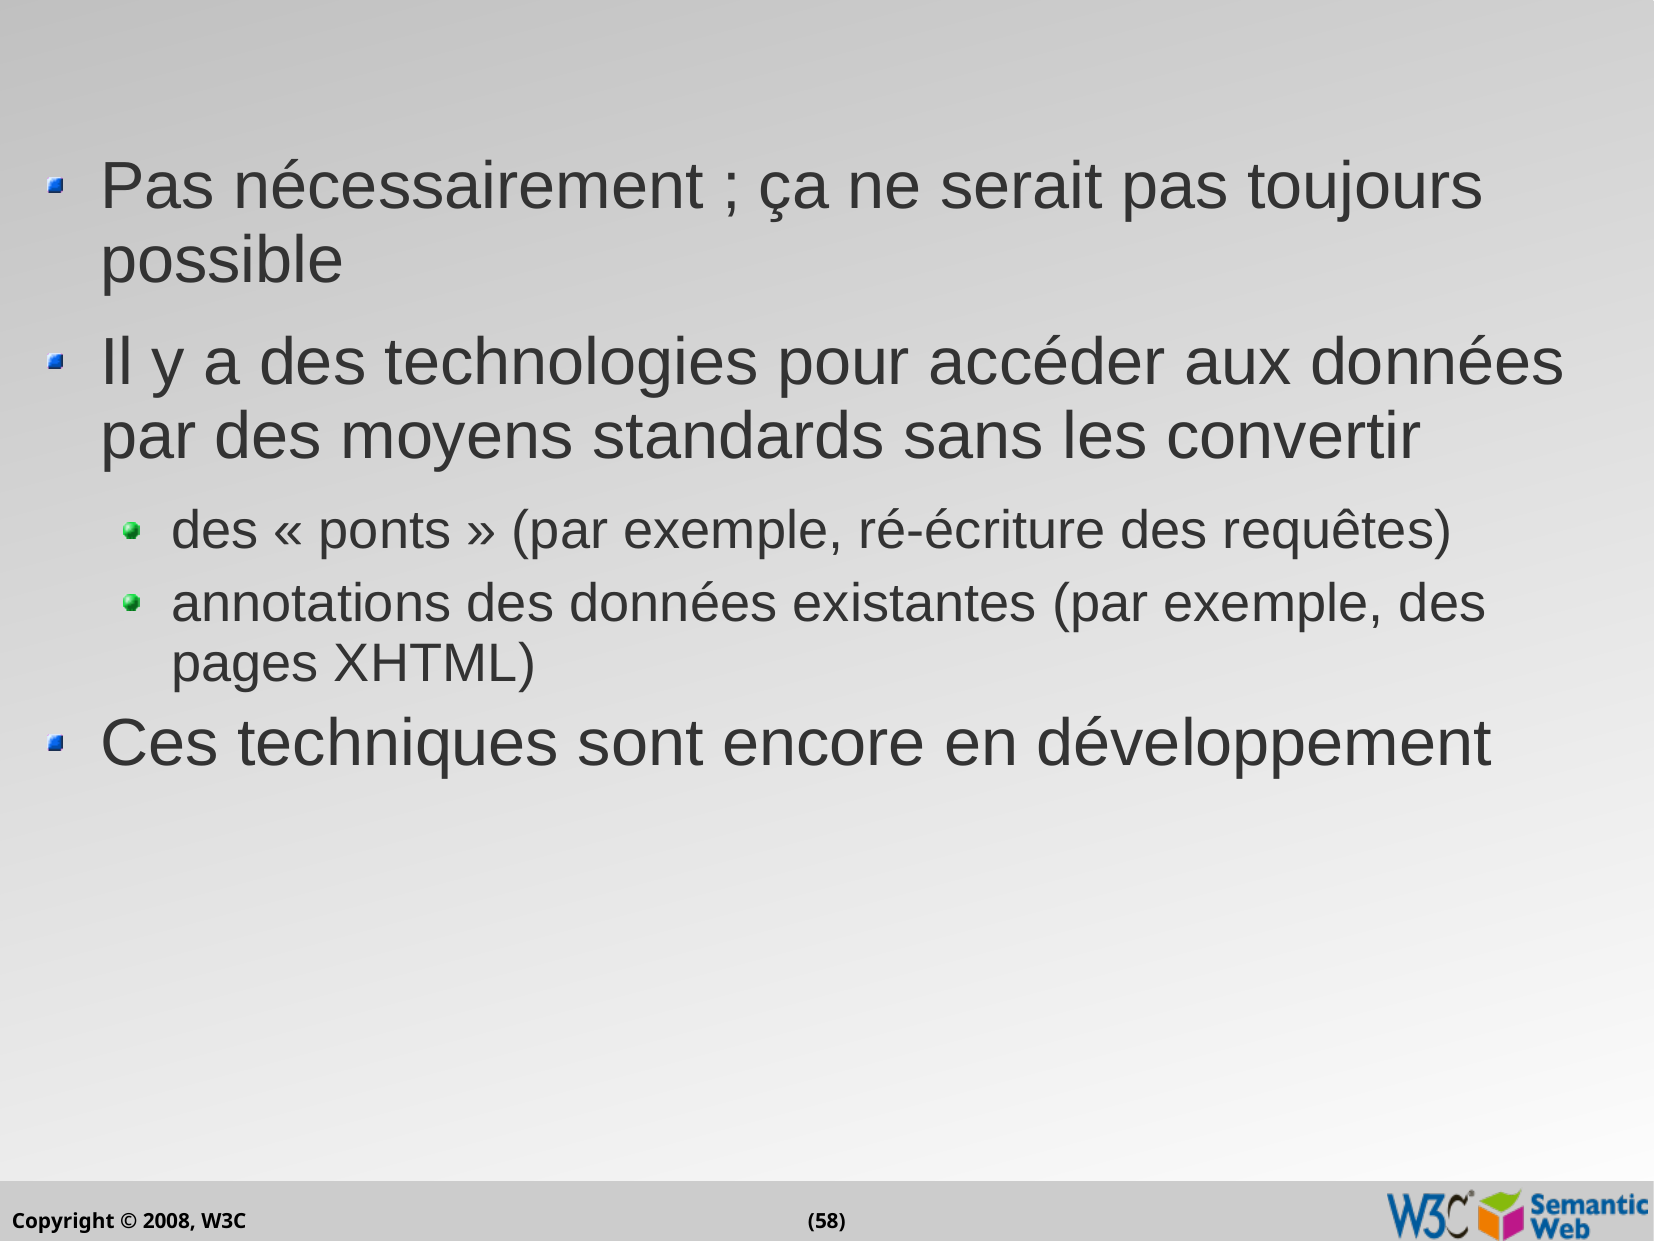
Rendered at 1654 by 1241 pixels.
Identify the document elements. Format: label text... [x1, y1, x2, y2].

picture [1387, 1187, 1648, 1241]
list Pas nécessairement ; ça ne serait pas toujours possible Il y a des technologies pour accéder aux données par des moyens standards sans les convertir des « ponts » (par exemple, ré-écriture des requêtes) annotations des données existantes (par exemple, des pages XHTML) Ces techniques sont encore en développement [29, 147, 1624, 1134]
